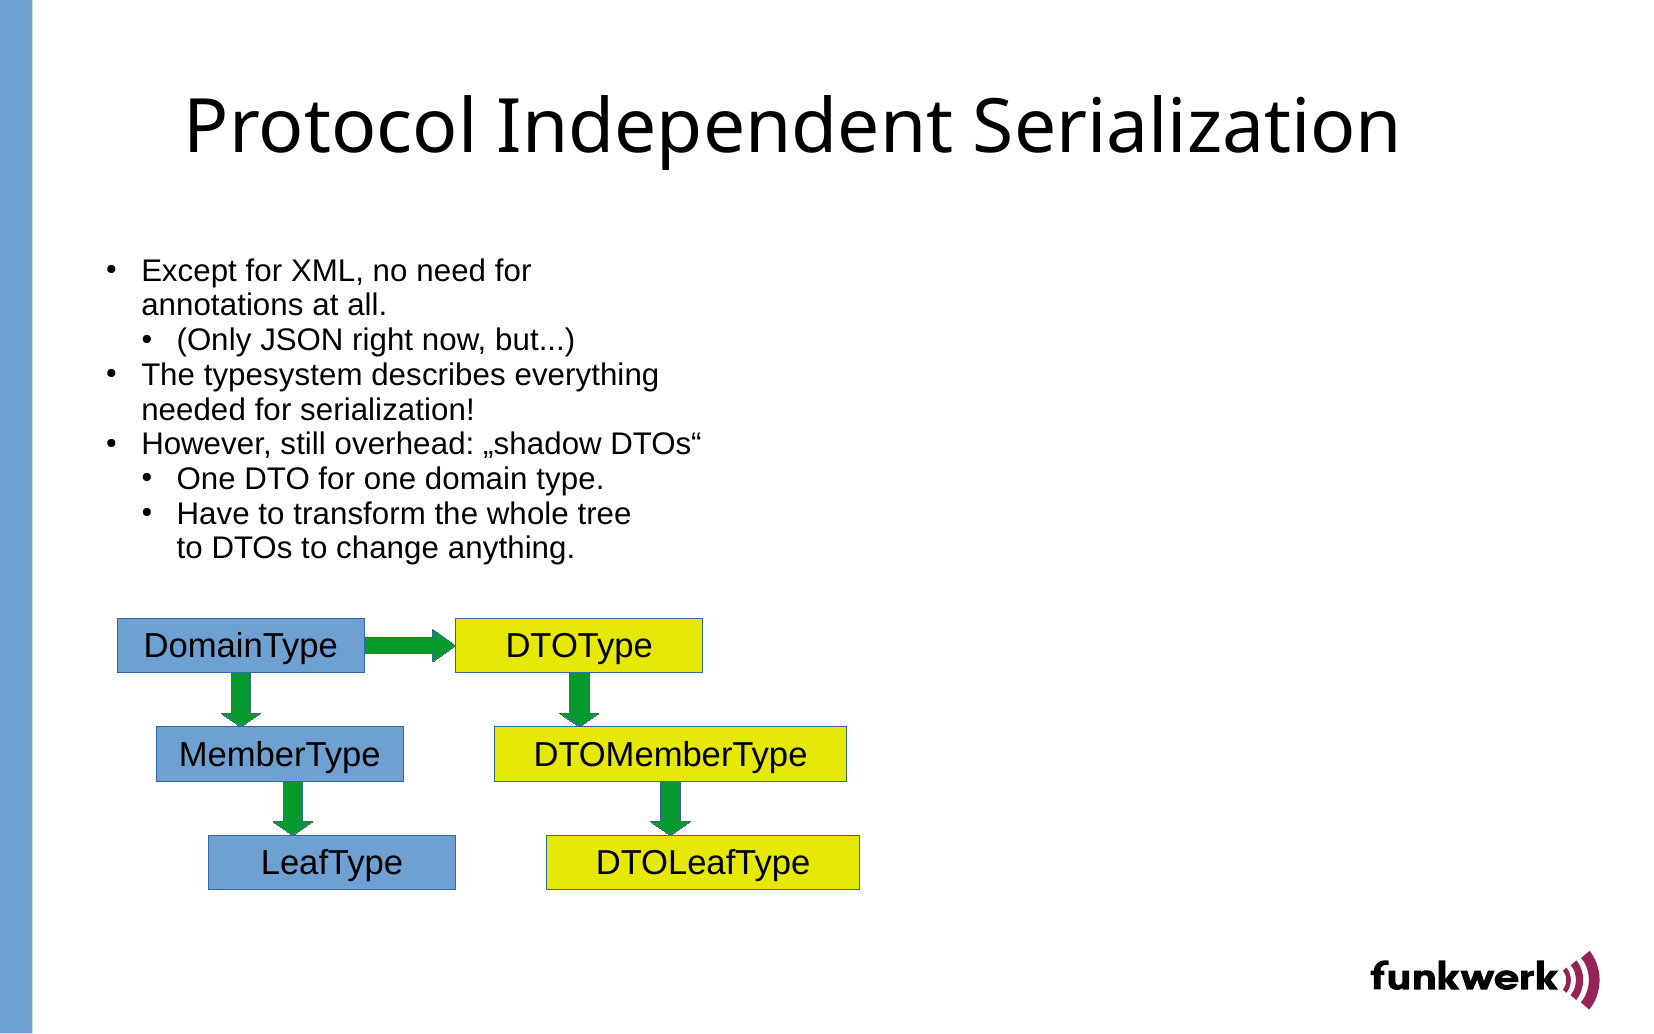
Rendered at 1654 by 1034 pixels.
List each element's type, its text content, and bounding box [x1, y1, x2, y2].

text_box [559, 672, 599, 727]
text_box DomainType [117, 618, 365, 673]
text_box Except for XML, no need for annotations at all. (Only JSON right now, but...) The typesystem describes everything needed for serialization! However, still overhead: „shadow DTOs“ One DTO for one domain type. Have to transform the whole tree to DTOs to change anything. [91, 245, 887, 1003]
text_box Protocol Independent Serialization [169, 65, 1546, 221]
text_box [650, 781, 691, 836]
text_box [273, 781, 313, 836]
text_box DTOType [455, 618, 703, 673]
text_box [364, 629, 456, 662]
text_box MemberType [156, 726, 404, 782]
text_box DTOMemberType [494, 726, 847, 782]
text_box DTOLeafType [546, 835, 860, 890]
text_box [221, 672, 261, 727]
text_box LeafType [208, 835, 456, 890]
